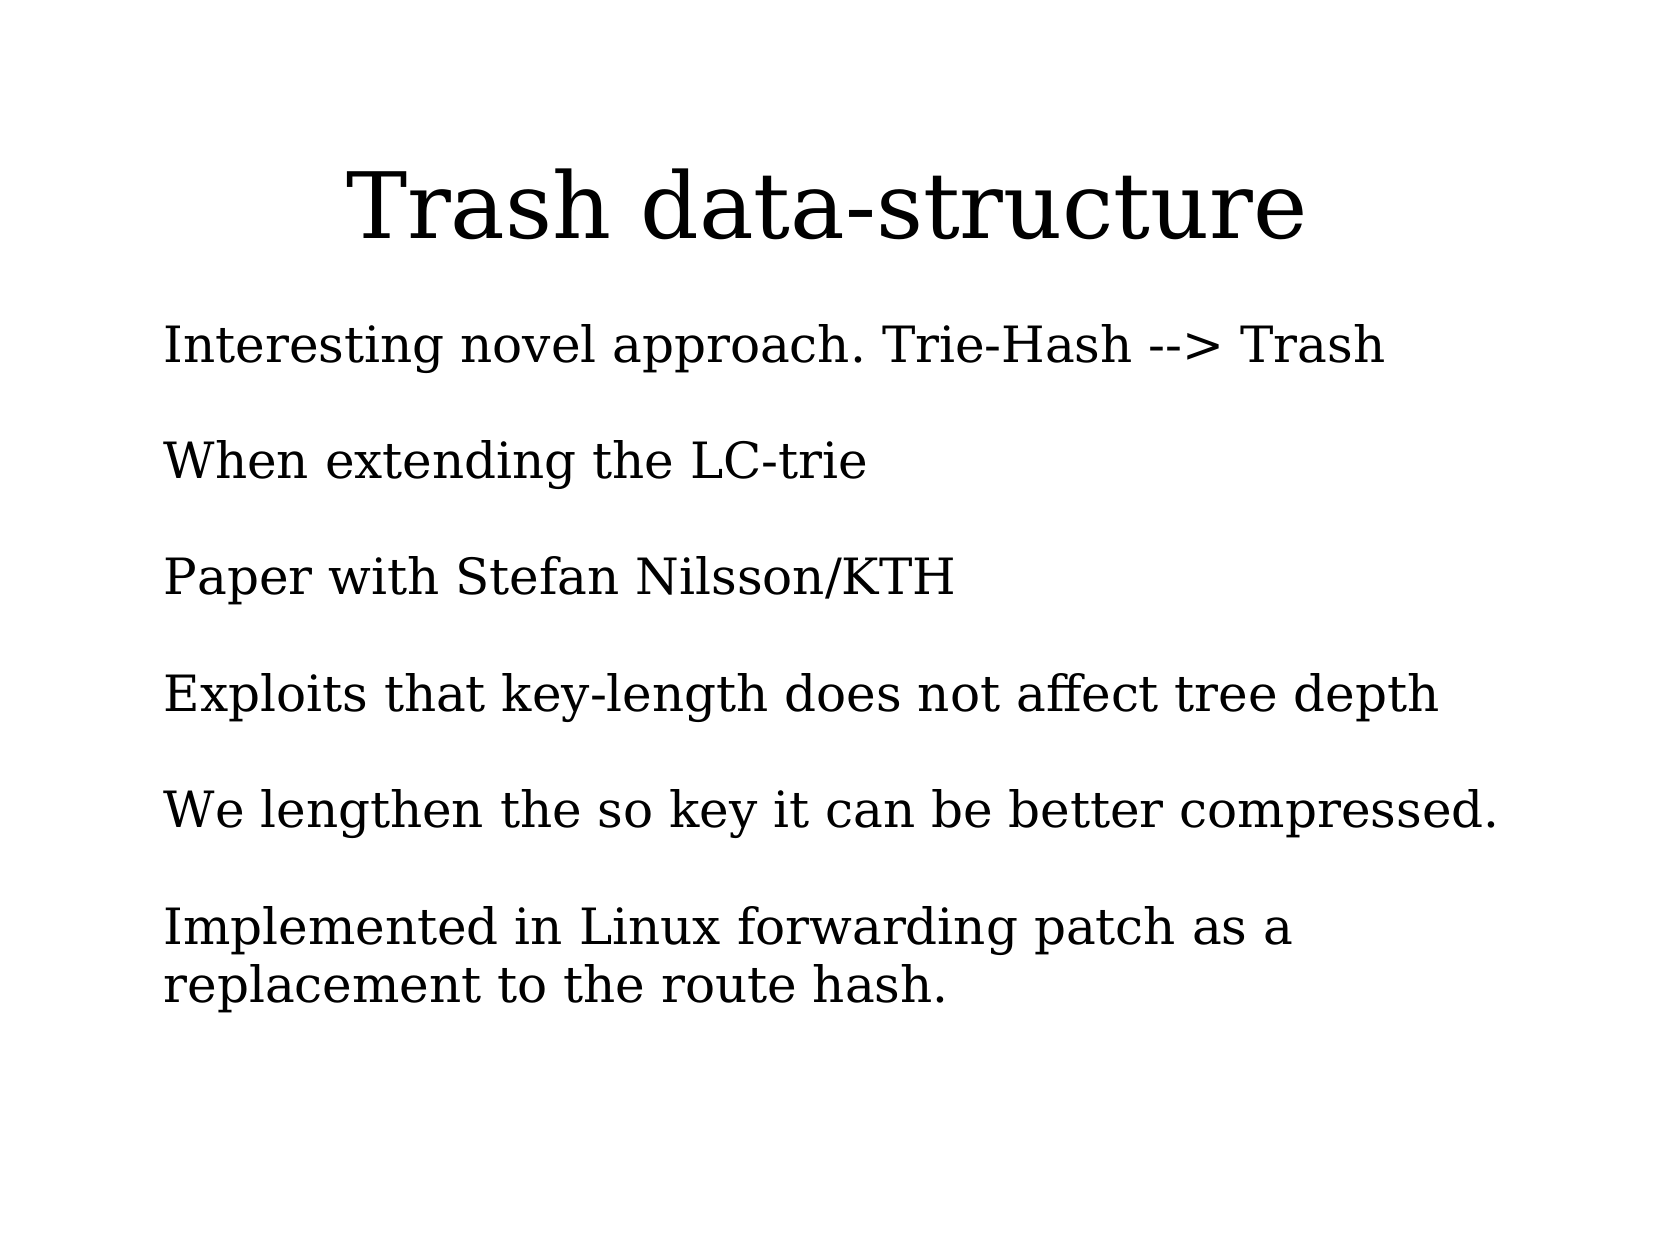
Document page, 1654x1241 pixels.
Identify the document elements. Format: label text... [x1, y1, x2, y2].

subtitle Interesting novel approach. Trie-Hash --> Trash When extending the LC-trie Paper with Stefan Nilsson/KTH Exploits that key-length does not affect tree depth We lengthen the so key it can be better compressed. Implemented in Linux forwarding patch as a replacement to the route hash. [128, 289, 1510, 1099]
title Trash data-structure [121, 102, 1534, 311]
